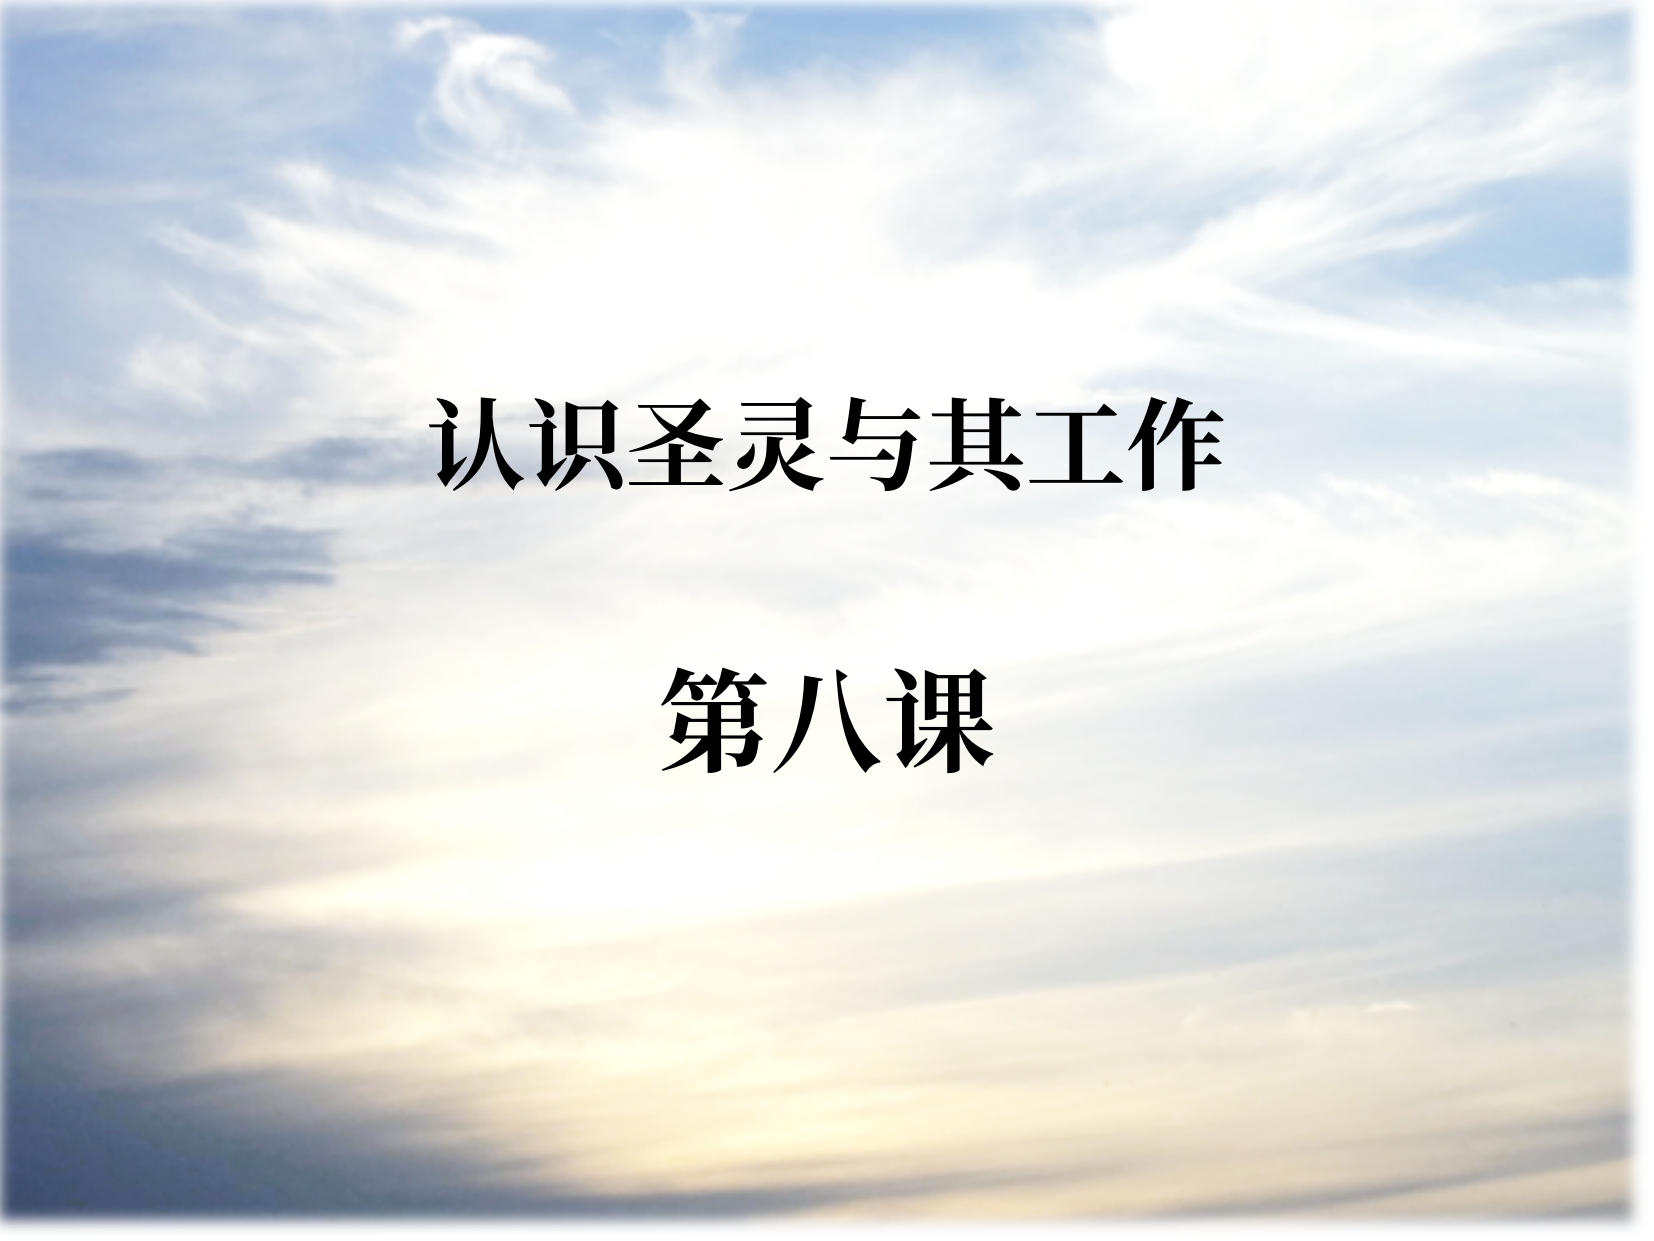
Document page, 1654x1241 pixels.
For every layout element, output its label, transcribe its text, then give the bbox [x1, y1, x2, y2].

subtitle 第八课 [206, 651, 1447, 951]
title 认识圣灵与其工作 [206, 202, 1447, 503]
picture [0, 0, 1651, 1239]
